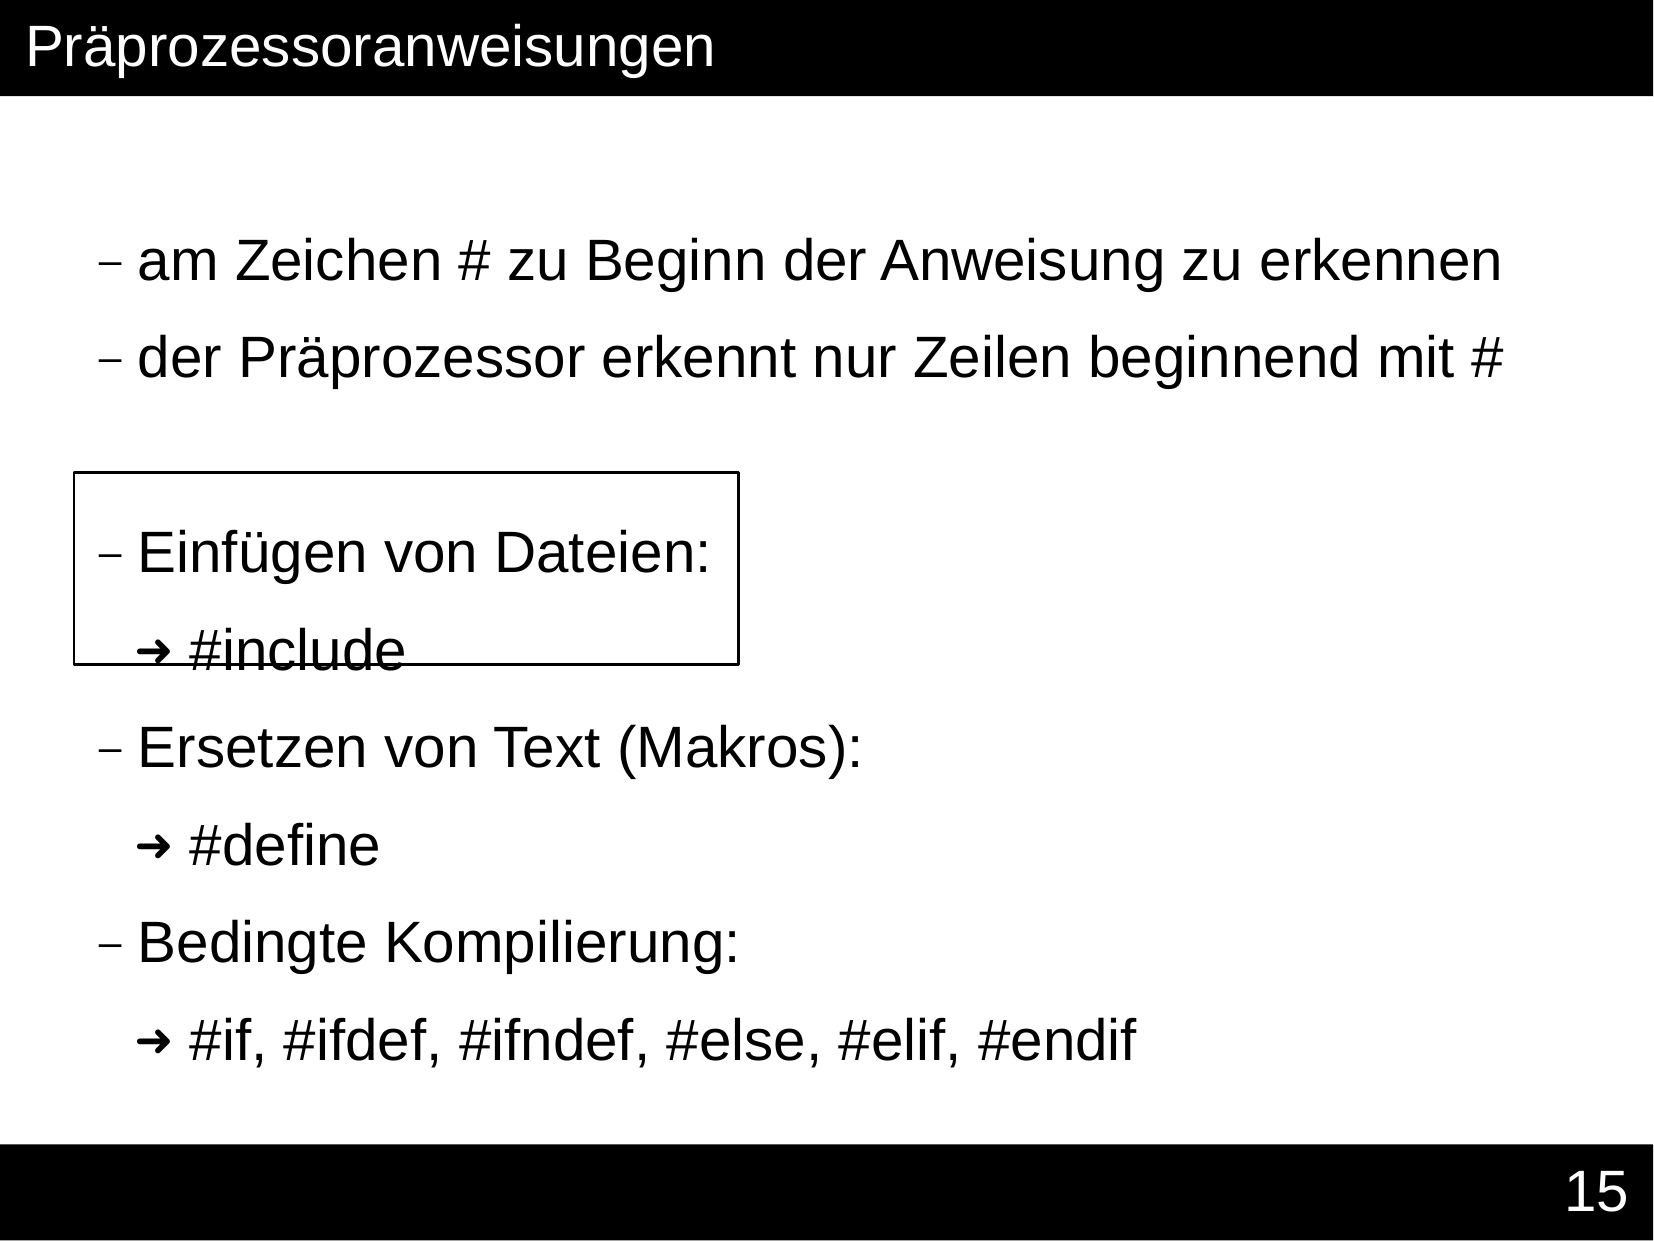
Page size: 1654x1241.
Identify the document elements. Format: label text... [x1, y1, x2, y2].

text_box Präprozessoranweisungen [10, 6, 1222, 94]
text_box am Zeichen # zu Beginn der Anweisung zu erkennen der Präprozessor erkennt nur Zeilen beginnend mit # Einfügen von Dateien: #include Ersetzen von Text (Makros): #define Bedingte Kompilierung: #if, #ifdef, #ifndef, #else, #elif, #endif [84, 187, 1653, 1048]
text_box am Zeichen # zu Beginn der Anweisung zu erkennen der Präprozessor erkennt nur Zeilen beginnend mit # Einfügen von Dateien: #include Ersetzen von Text (Makros): #define Bedingte Kompilierung: #if, #ifdef, #ifndef, #else, #elif, #endif [84, 474, 737, 663]
